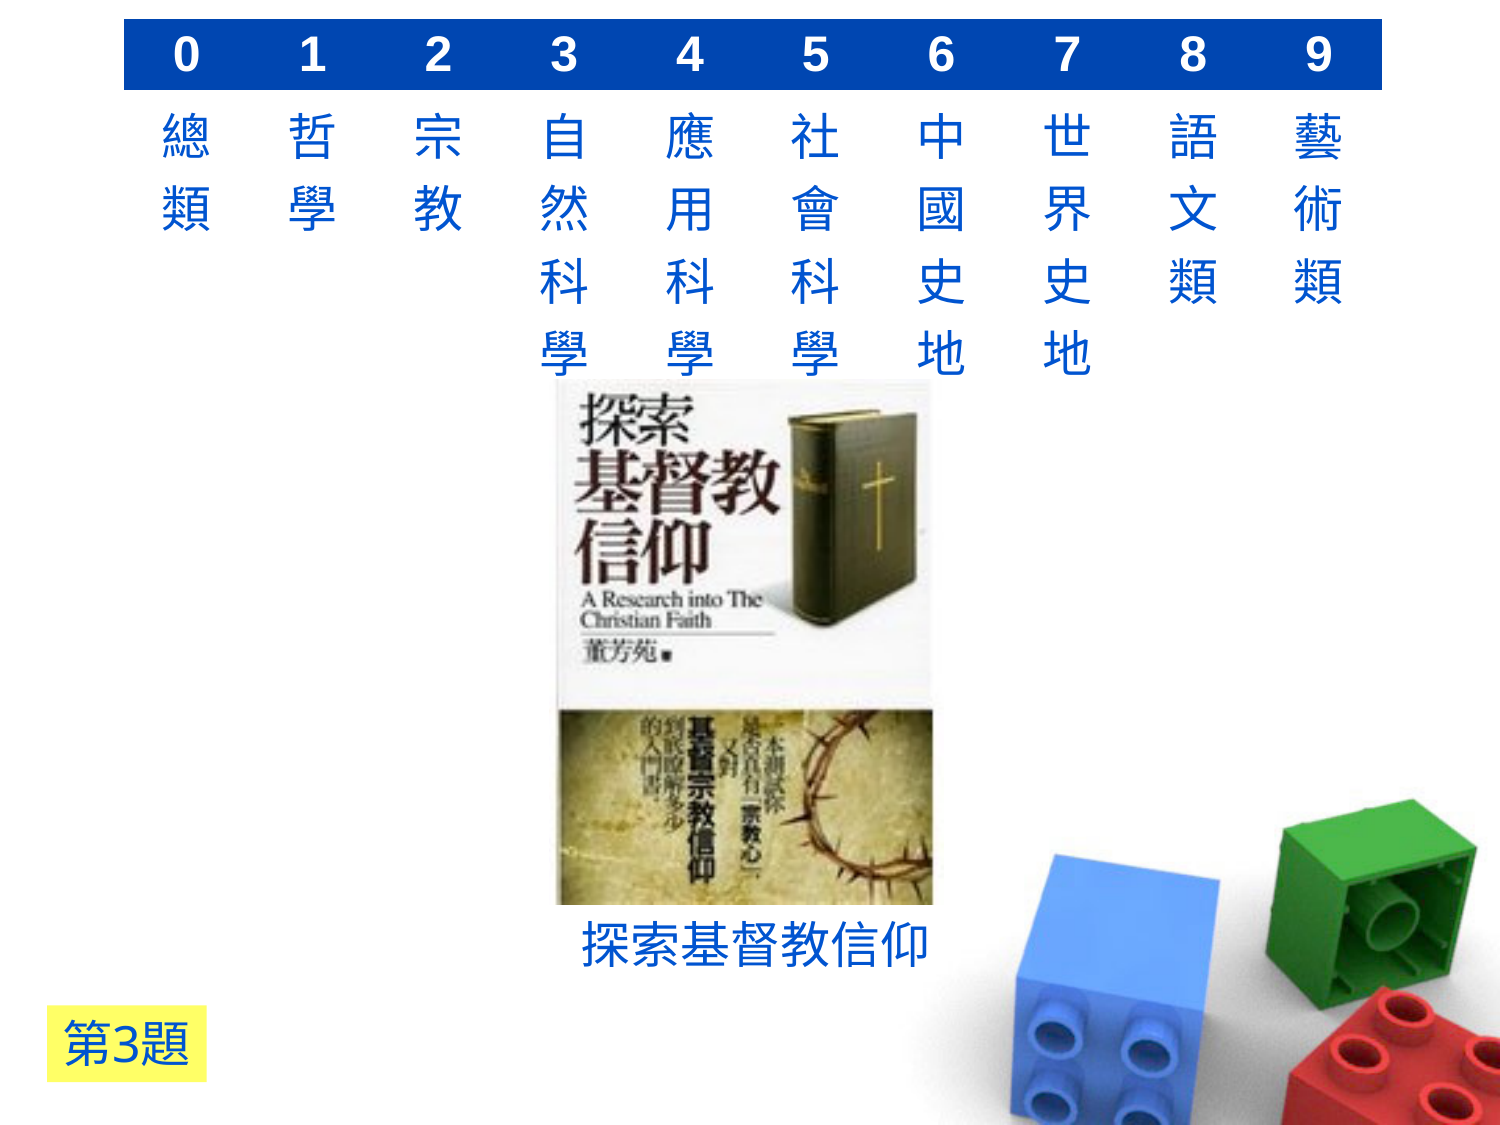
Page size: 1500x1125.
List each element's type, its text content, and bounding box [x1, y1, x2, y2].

table_cell 哲學 [250, 90, 376, 395]
table_cell 自然科學 [501, 90, 627, 395]
text_box 探索基督教信仰 [561, 906, 951, 981]
table_cell 社會科學 [753, 90, 879, 379]
table_header 0 [124, 19, 250, 90]
table_header 7 [1004, 19, 1130, 90]
table_header 6 [879, 19, 1004, 90]
table_header 5 [753, 19, 879, 90]
table_header 2 [376, 19, 501, 90]
table_cell 宗教 [376, 90, 501, 395]
table_cell 世界史地 [1004, 90, 1130, 395]
table_cell 應用科學 [627, 90, 753, 379]
table_cell 藝術類 [1256, 90, 1382, 395]
table_header 3 [501, 19, 627, 90]
table_cell 中國史地 [879, 90, 1004, 395]
table_header 8 [1130, 19, 1256, 90]
table_header 9 [1256, 19, 1382, 90]
picture [249, 187, 1500, 1125]
table_header 1 [250, 19, 376, 90]
table_header 4 [627, 19, 753, 90]
table_cell 總類 [124, 90, 250, 395]
table_cell 語文類 [1130, 90, 1256, 395]
